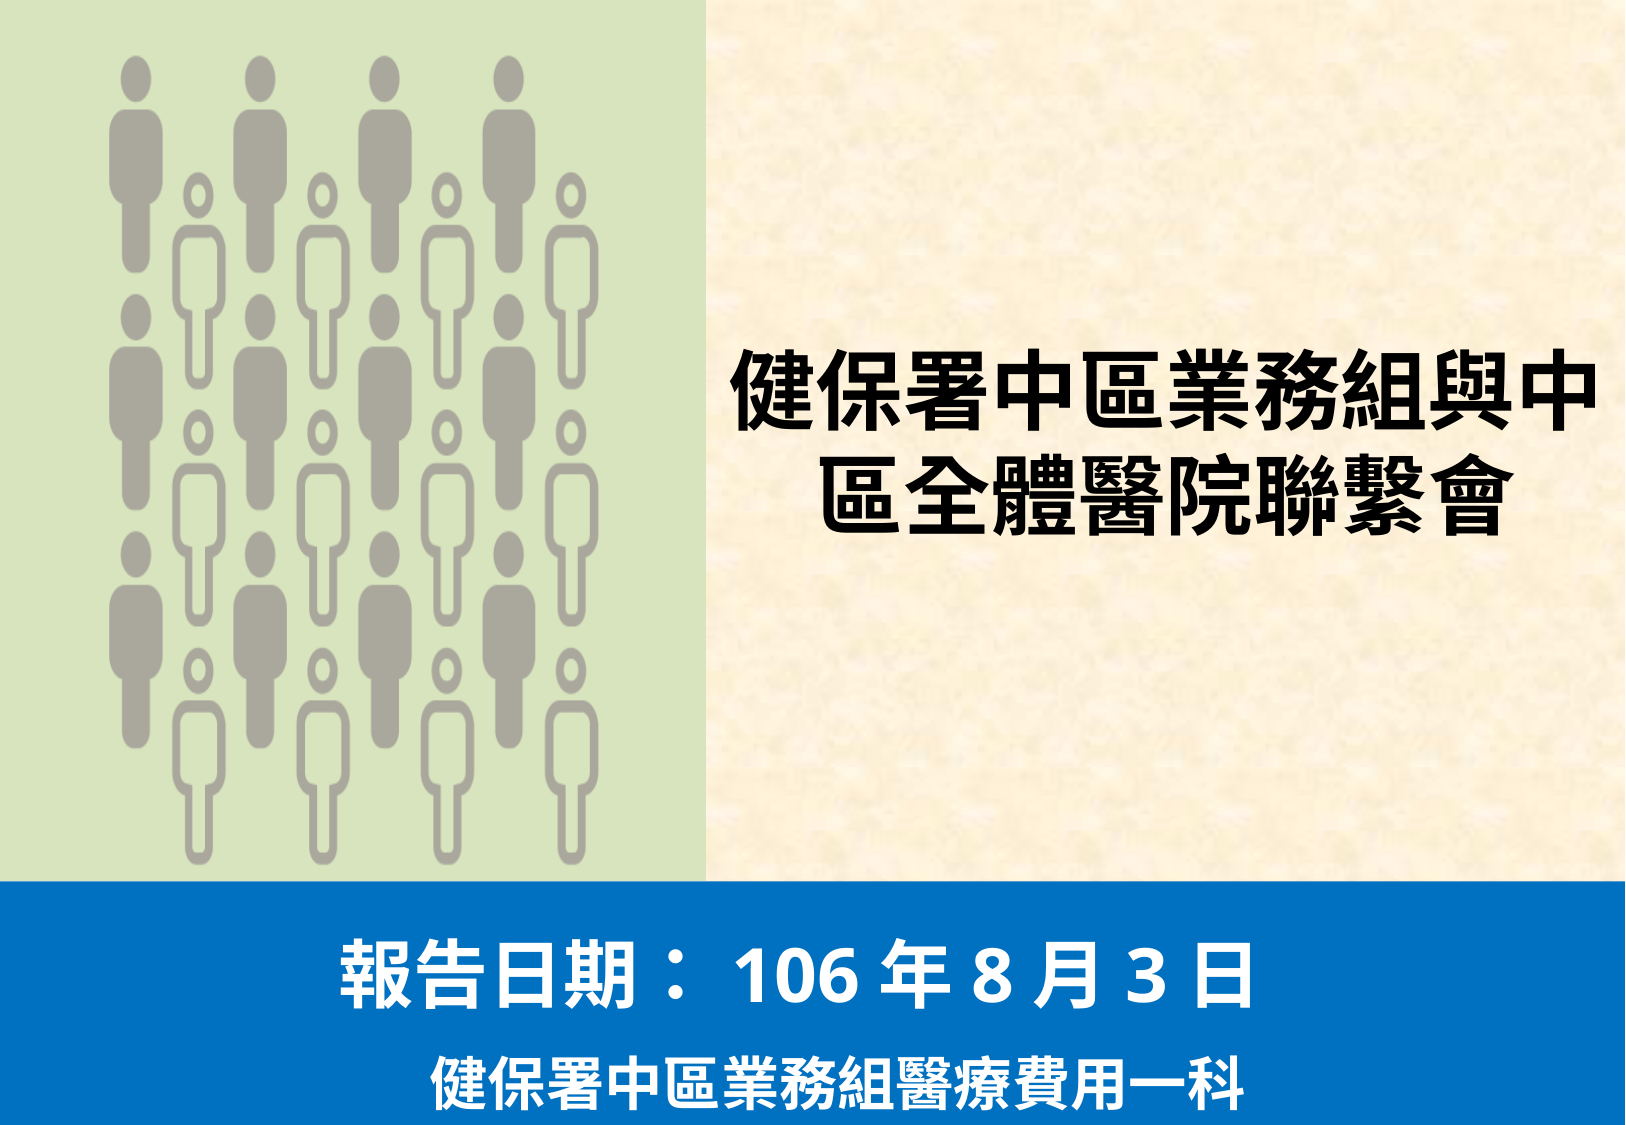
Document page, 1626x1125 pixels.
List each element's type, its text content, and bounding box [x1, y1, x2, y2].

title 健保署中區業務組與中區全體醫院聯繫會 [707, 0, 1625, 881]
subtitle 報告日期：106年8月3日 健保署中區業務組醫療費用一科 [68, 905, 1532, 1125]
text_box [0, 881, 1625, 1125]
picture [0, 0, 707, 882]
